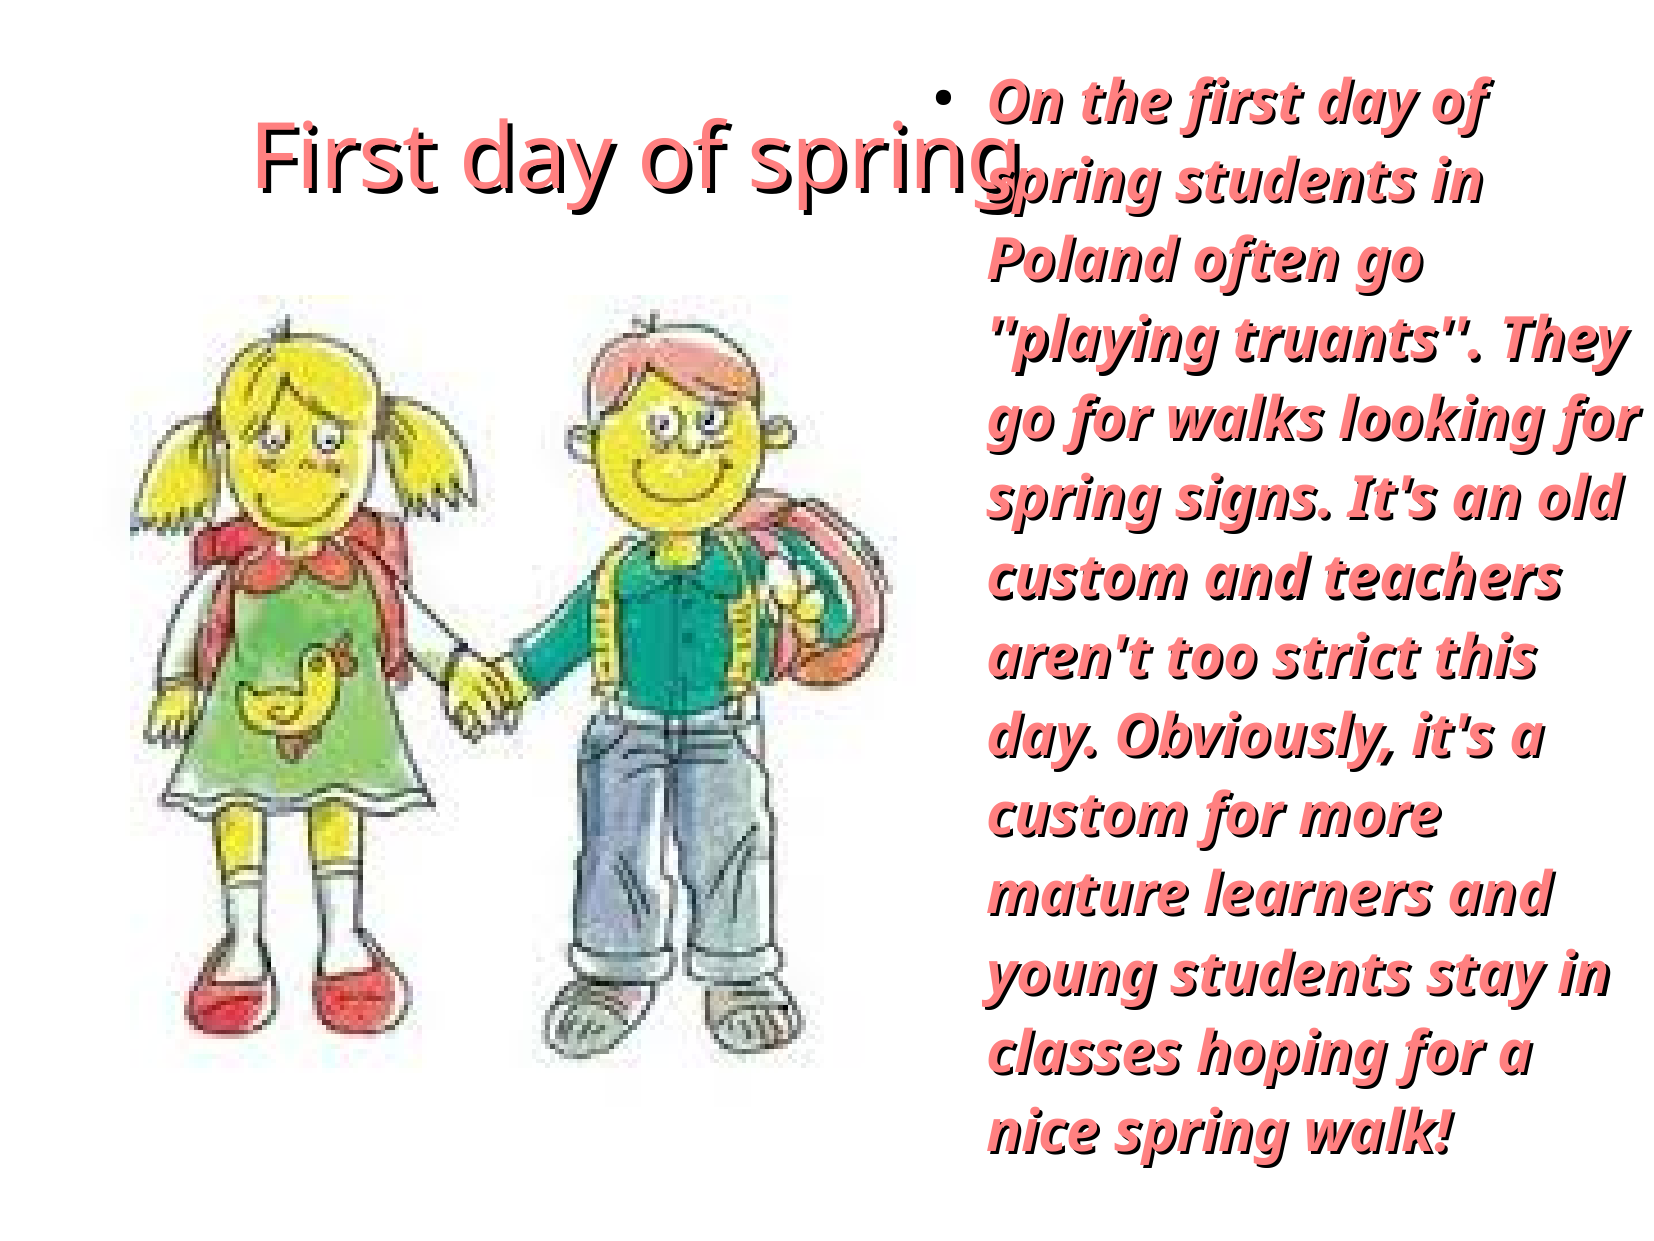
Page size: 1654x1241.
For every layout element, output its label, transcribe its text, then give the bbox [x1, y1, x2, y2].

picture [57, 295, 916, 1123]
title First day of spring [82, 49, 1571, 257]
list On the first day of spring students in Poland often go ''playing truants''. They go for walks looking for spring signs. It's an old custom and teachers aren't too strict this day. Obviously, it's a custom for more mature learners and young students stay in classes hoping for a nice spring walk! [915, 59, 1642, 1127]
